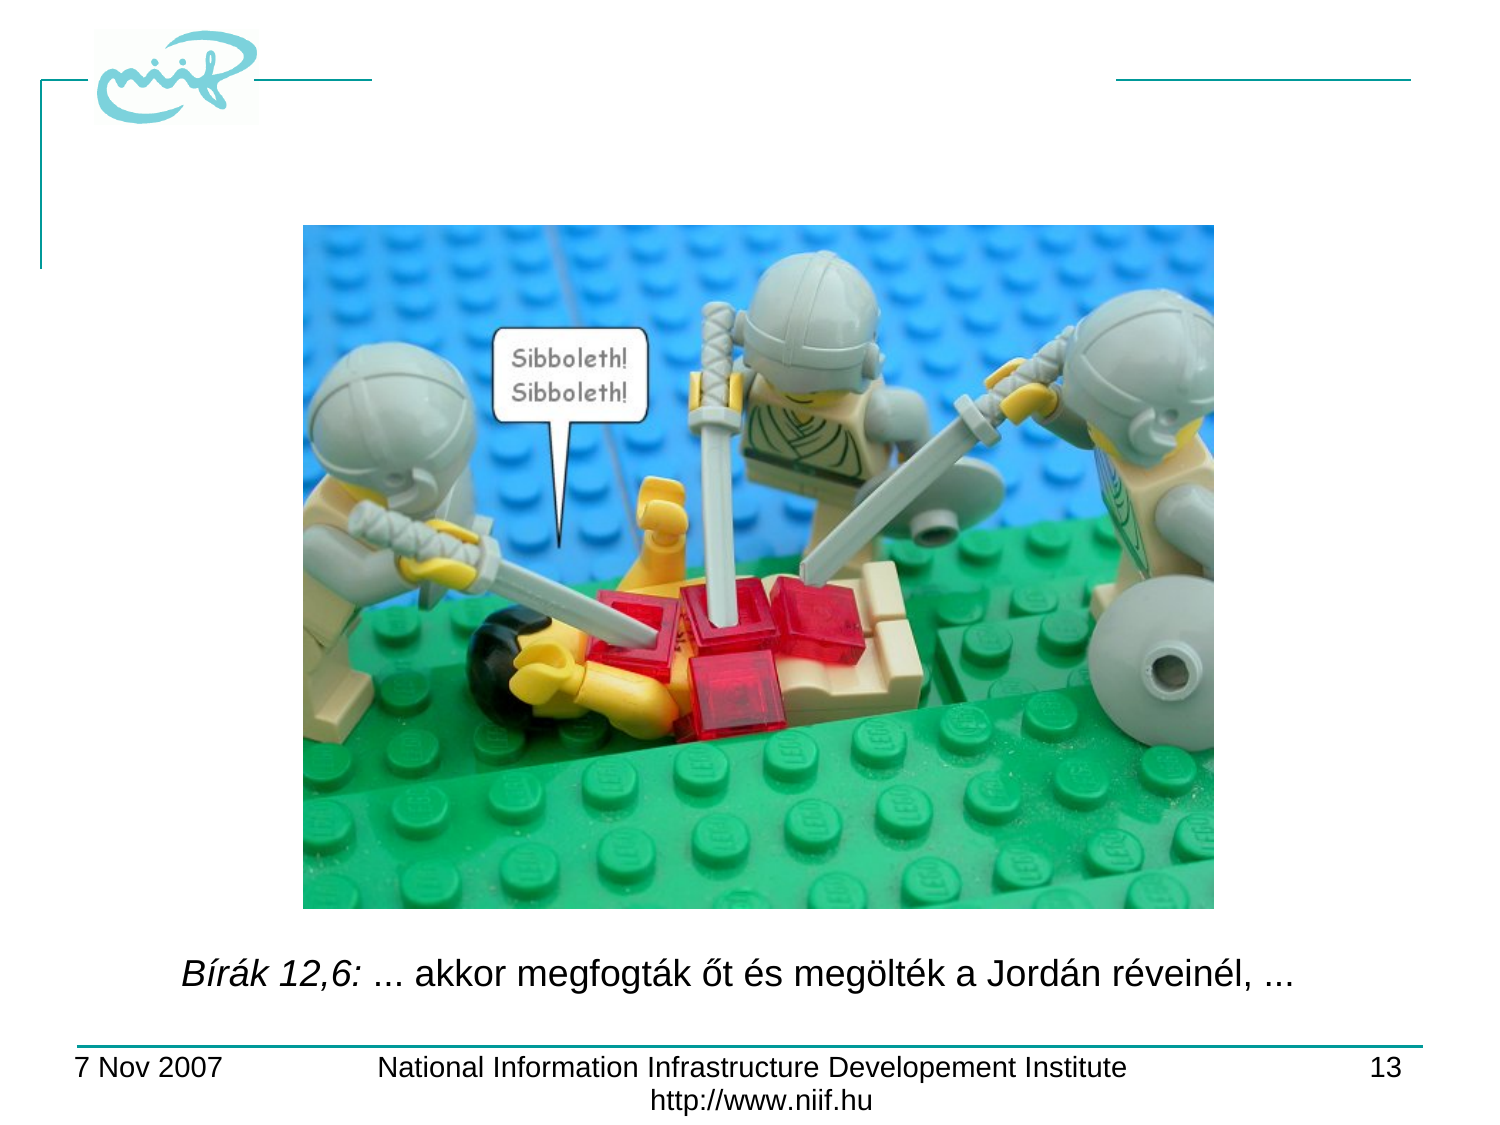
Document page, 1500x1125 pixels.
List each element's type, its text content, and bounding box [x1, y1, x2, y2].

picture [303, 225, 1214, 909]
text_box Bírák 12,6: ... akkor megfogták őt és megölték a Jordán réveinél, ... [88, 945, 1388, 1002]
picture [94, 29, 259, 125]
